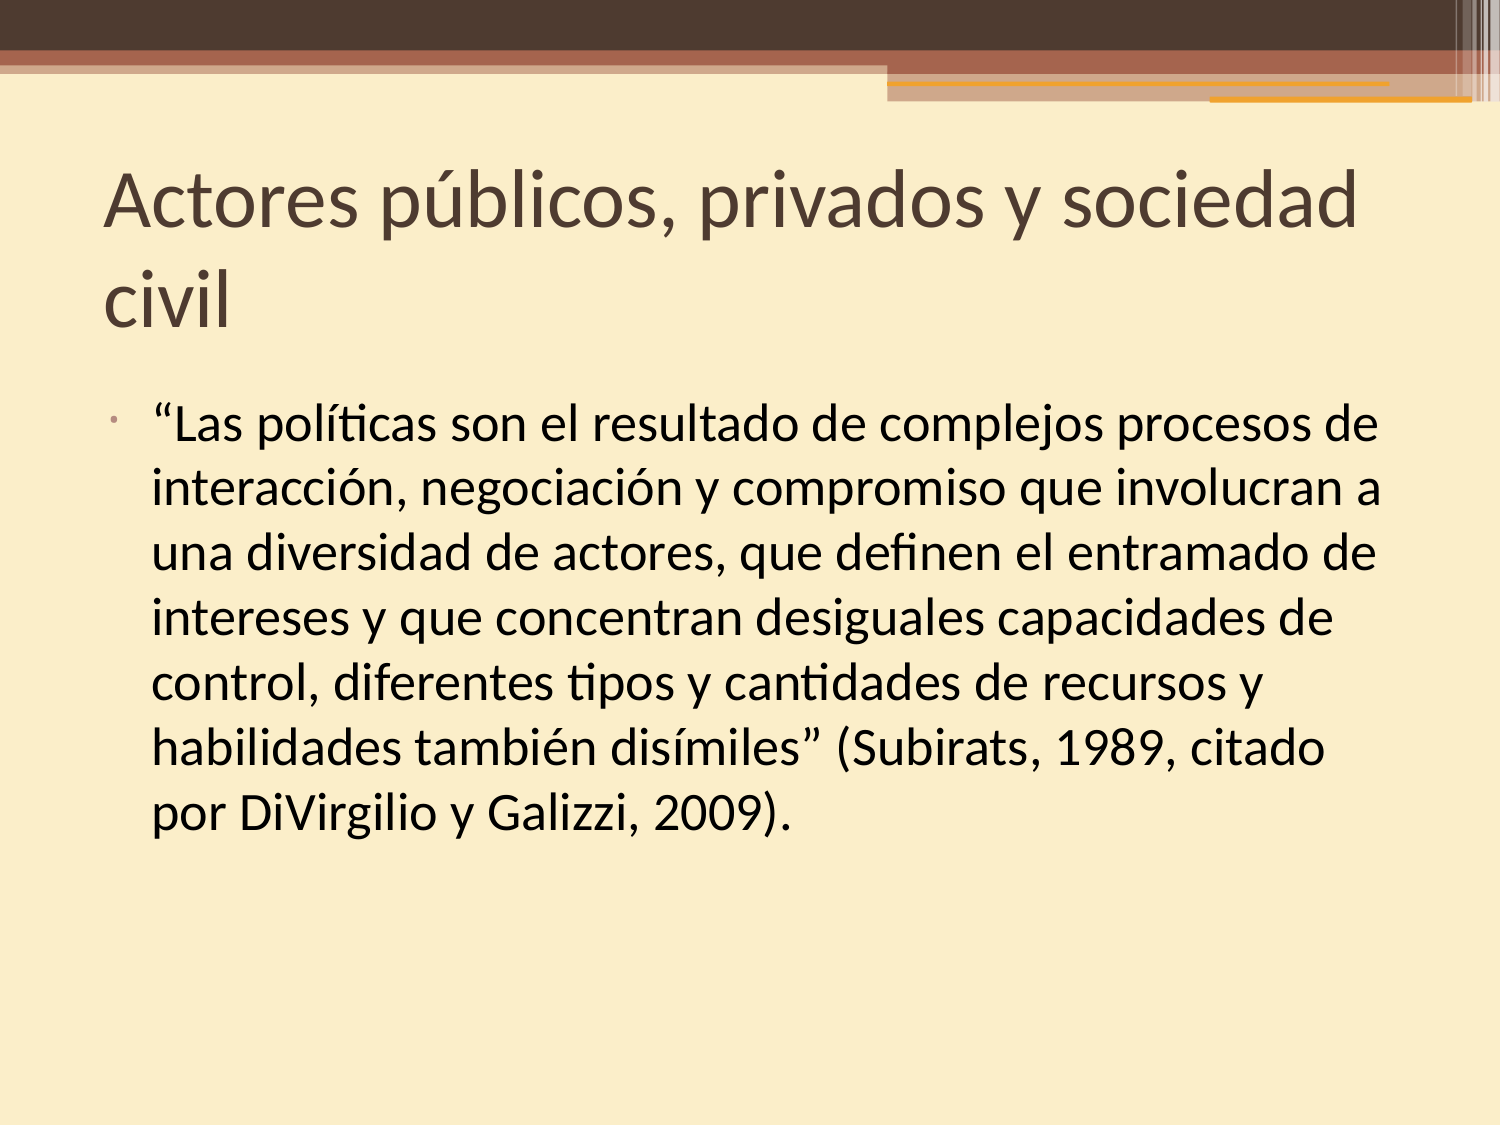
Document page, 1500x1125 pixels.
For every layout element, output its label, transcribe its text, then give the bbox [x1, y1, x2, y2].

list “Las políticas son el resultado de complejos procesos de interacción, negociación y compromiso que involucran a una diversidad de actores, que definen el entramado de intereses y que concentran desiguales capacidades de control, diferentes tipos y cantidades de recursos y habilidades también disímiles” (Subirats, 1989, citado por DiVirgilio y Galizzi, 2009). [76, 379, 1427, 1089]
title Actores públicos, privados y sociedad civil [88, 137, 1439, 313]
